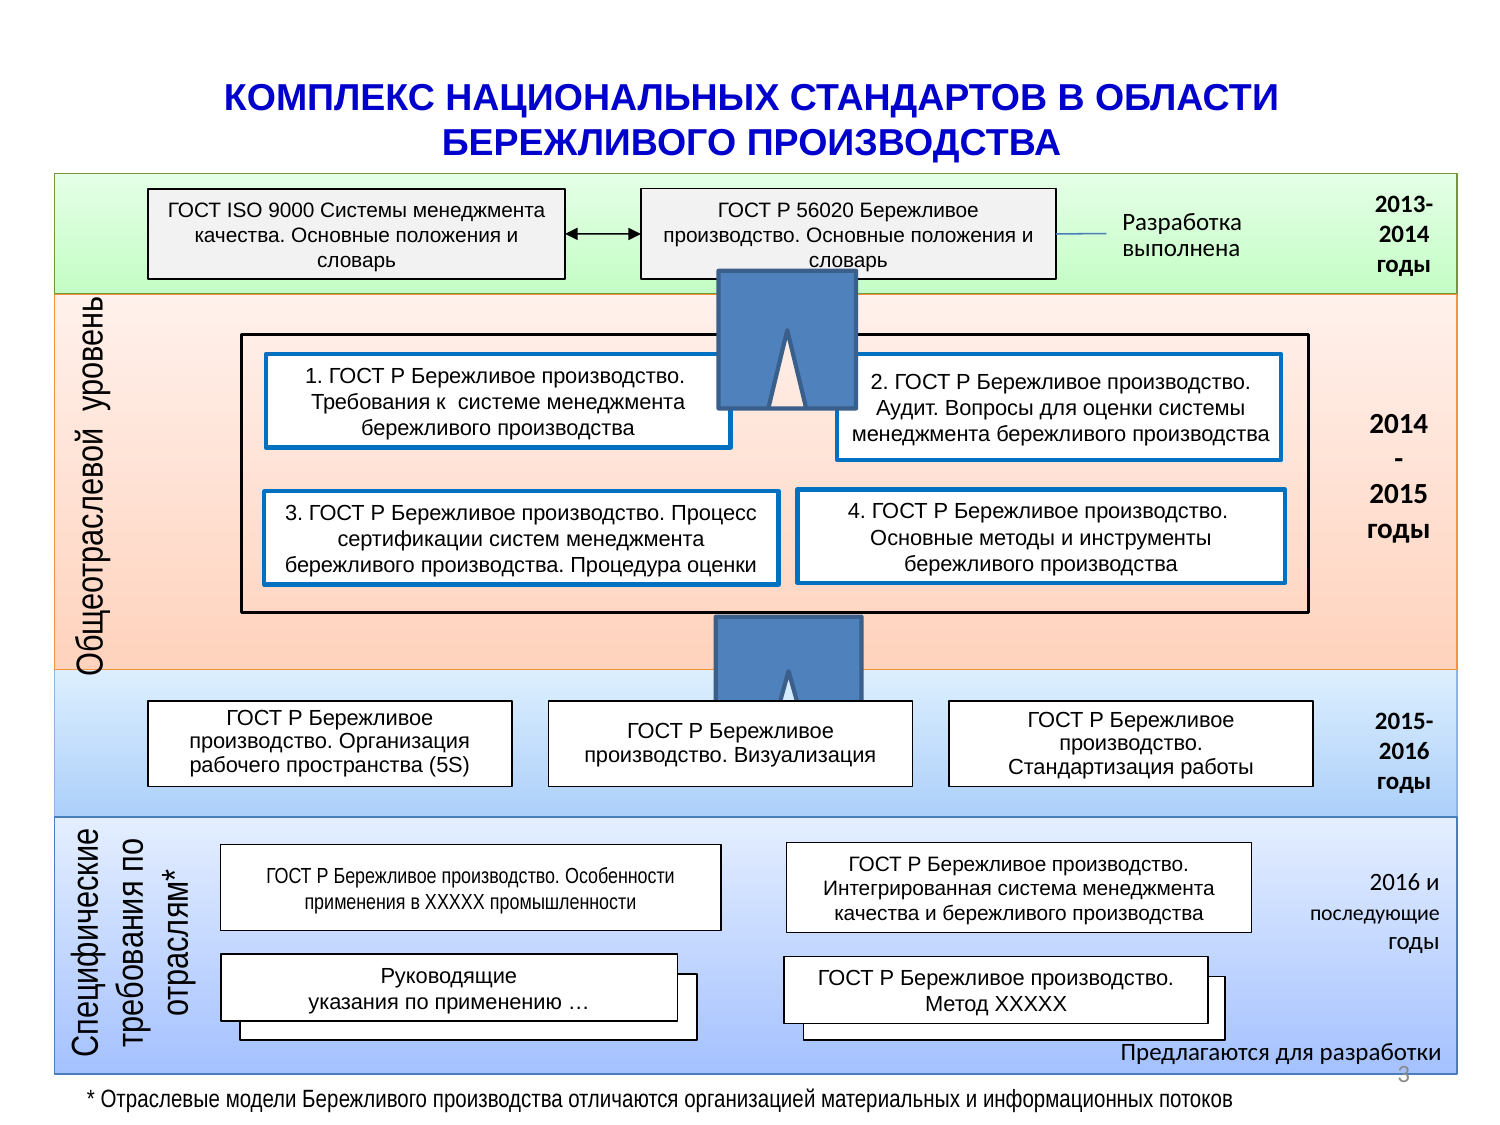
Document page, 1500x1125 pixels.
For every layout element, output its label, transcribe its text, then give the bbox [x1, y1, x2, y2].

text_box 2016 и последующие годы [1287, 857, 1446, 963]
text_box ГОСТ ISO 9000 Системы менеджмента качества. Основные положения и словарь [147, 188, 565, 279]
text_box Руководящие указания по применению … [220, 953, 678, 1022]
text_box Разработка выполнена [1107, 201, 1309, 270]
text_box 2013-2014 годы [1358, 180, 1451, 285]
text_box 3. ГОСТ Р Бережливое производство. Процесс сертификации систем менеджмента бережливого производства. Процедура оценки [264, 491, 779, 585]
text_box 2014 - 2015 годы [1341, 396, 1456, 552]
text_box КОМПЛЕКС НАЦИОНАЛЬНЫХ СТАНДАРТОВ В ОБЛАСТИ БЕРЕЖЛИВОГО ПРОИЗВОДСТВА [37, 72, 1466, 164]
text_box 2015- 2016 годы [1358, 696, 1451, 802]
text_box ГОСТ Р Бережливое производство. Метод ХХХХХ [784, 956, 1209, 1024]
text_box ГОСТ Р Бережливое производство. Интегрированная система менеджмента качества и бережливого производства [786, 842, 1252, 933]
text_box <номер> [1074, 1074, 1425, 1103]
text_box ГОСТ Р Бережливое производство. Особенности применения в ХХХХХ промышленности [220, 844, 722, 931]
text_box ГОСТ Р 56020 Бережливое производство. Основные положения и словарь [640, 188, 1056, 280]
text_box 1. ГОСТ Р Бережливое производство. Требования к системе менеджмента бережливого производства [265, 354, 731, 448]
text_box 2. ГОСТ Р Бережливое производство. Аудит. Вопросы для оценки системы менеджмента бережливого производства [837, 353, 1282, 460]
text_box Специфические требования по отраслям* [53, 807, 203, 1079]
text_box [54, 173, 1457, 1074]
text_box ГОСТ Р Бережливое производство. Стандартизация работы [949, 700, 1314, 787]
text_box ГОСТ Р Бережливое производство. Организация рабочего пространства (5S) [147, 700, 512, 787]
text_box Общеотраслевой уровень [57, 218, 118, 756]
text_box * Отраслевые модели Бережливого производства отличаются организацией материальных и информационных потоков [72, 1075, 1267, 1120]
text_box ГОСТ Р Бережливое производство. Визуализация [548, 700, 913, 787]
text_box Предлагаются для разработки [608, 1028, 1457, 1074]
text_box 4. ГОСТ Р Бережливое производство. Основные методы и инструменты бережливого производства [797, 489, 1285, 583]
